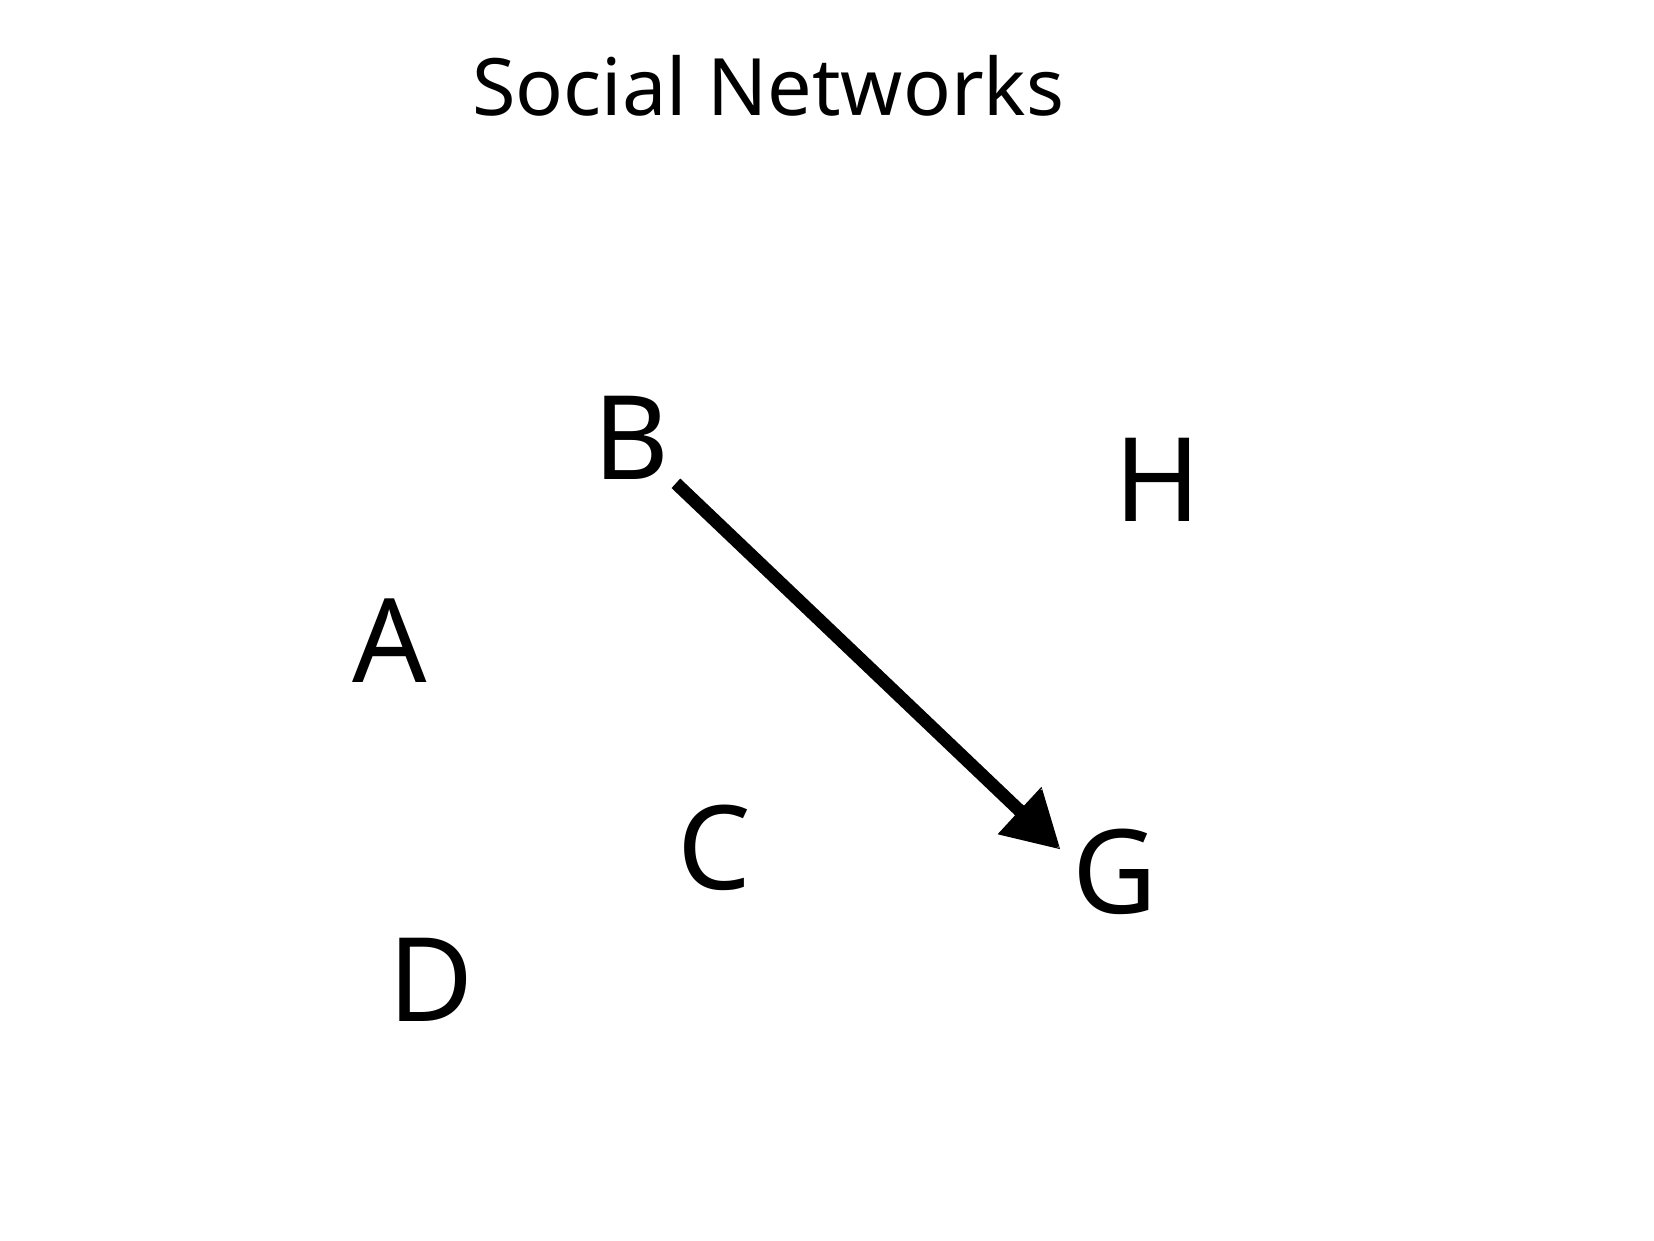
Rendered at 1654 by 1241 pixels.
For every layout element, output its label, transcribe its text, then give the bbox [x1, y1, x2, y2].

text_box D [388, 896, 509, 1039]
text_box B [594, 354, 714, 496]
text_box A [352, 557, 472, 699]
text_box Social Networks [472, 31, 1120, 128]
text_box H [1114, 397, 1234, 539]
text_box C [677, 764, 797, 907]
text_box G [1072, 789, 1193, 931]
text_box [671, 478, 1060, 850]
